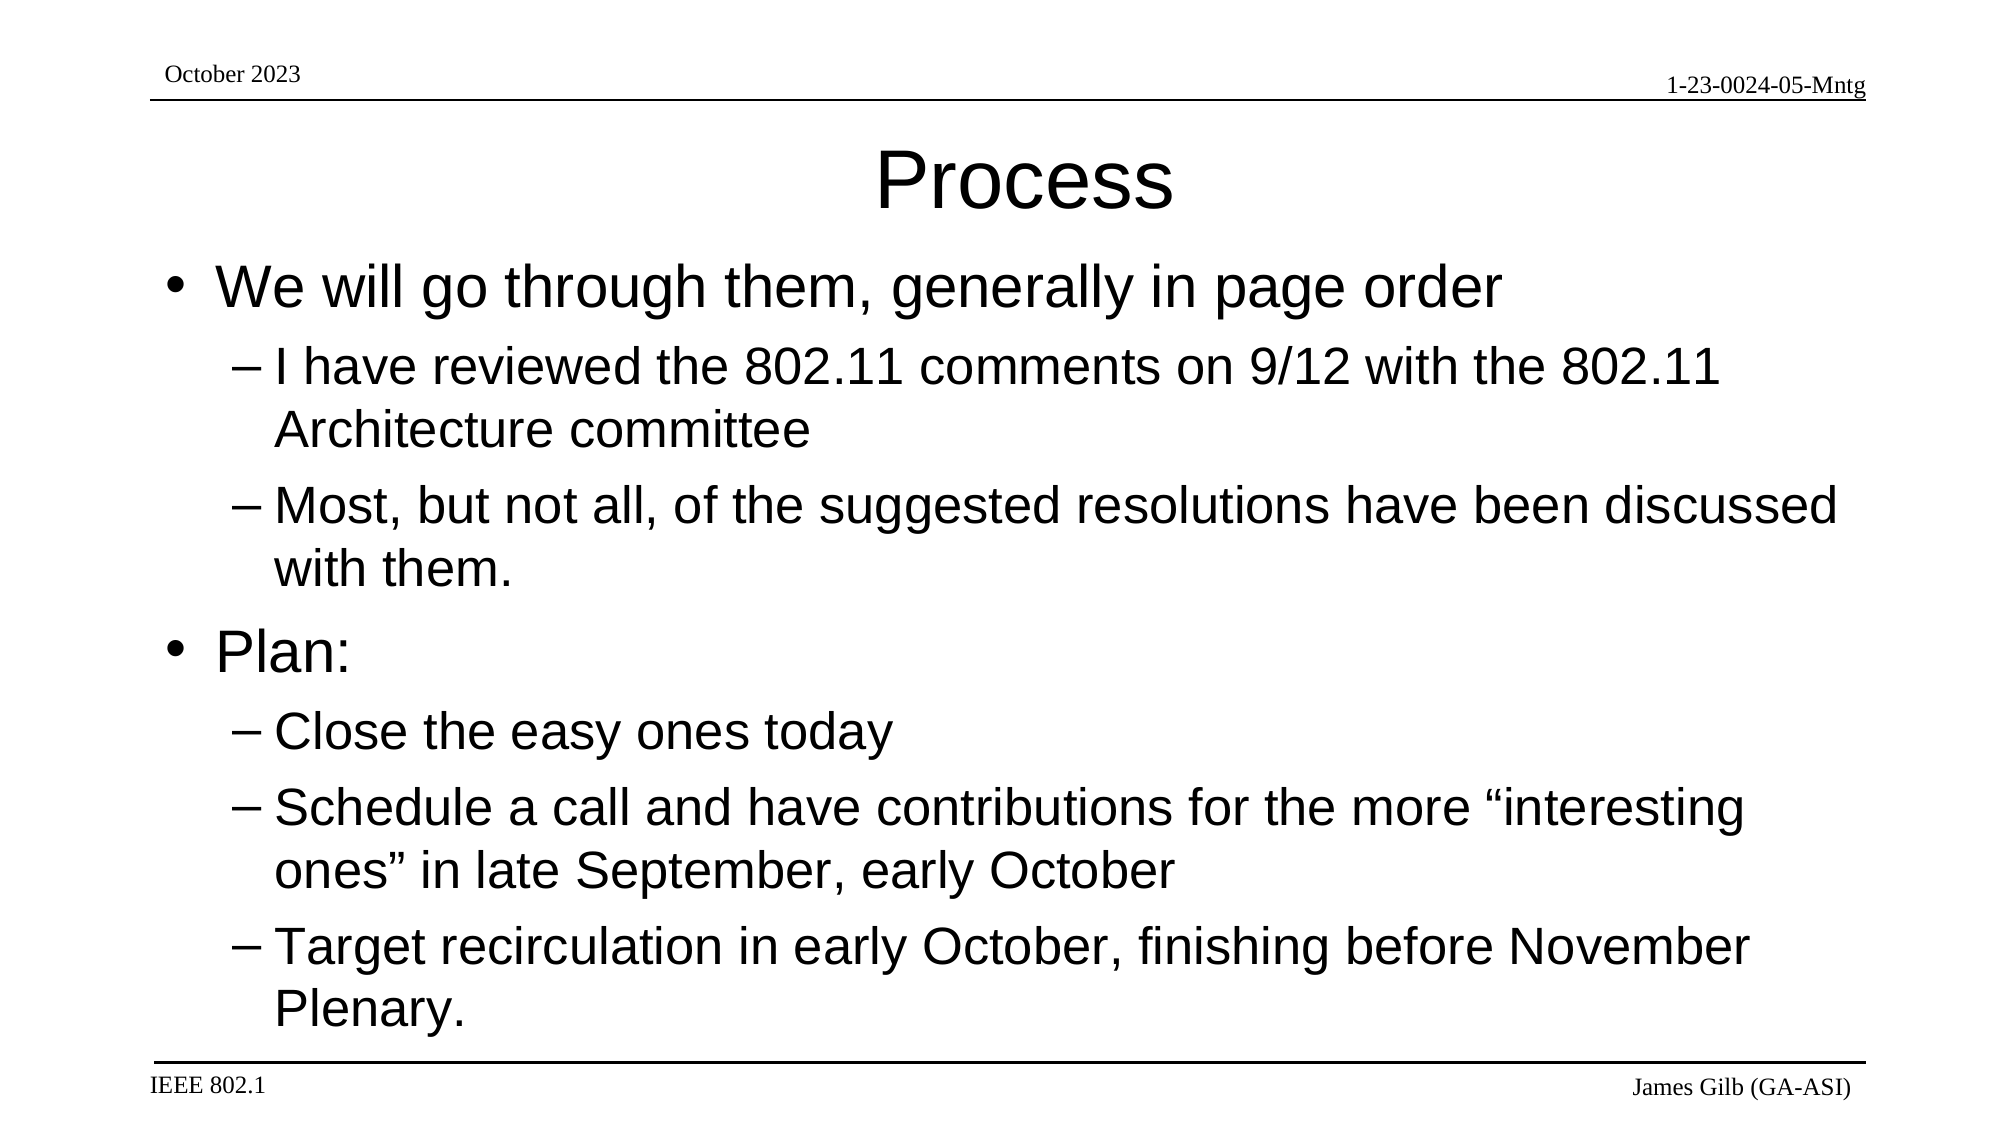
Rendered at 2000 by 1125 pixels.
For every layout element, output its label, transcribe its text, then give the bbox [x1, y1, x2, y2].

list We will go through them, generally in page order I have reviewed the 802.11 comments on 9/12 with the 802.11 Architecture committee Most, but not all, of the suggested resolutions have been discussed with them. Plan: Close the easy ones today Schedule a call and have contributions for the more “interesting ones” in late September, early October Target recirculation in early October, finishing before November Plenary. [149, 239, 1900, 1051]
title Process [149, 112, 1900, 238]
